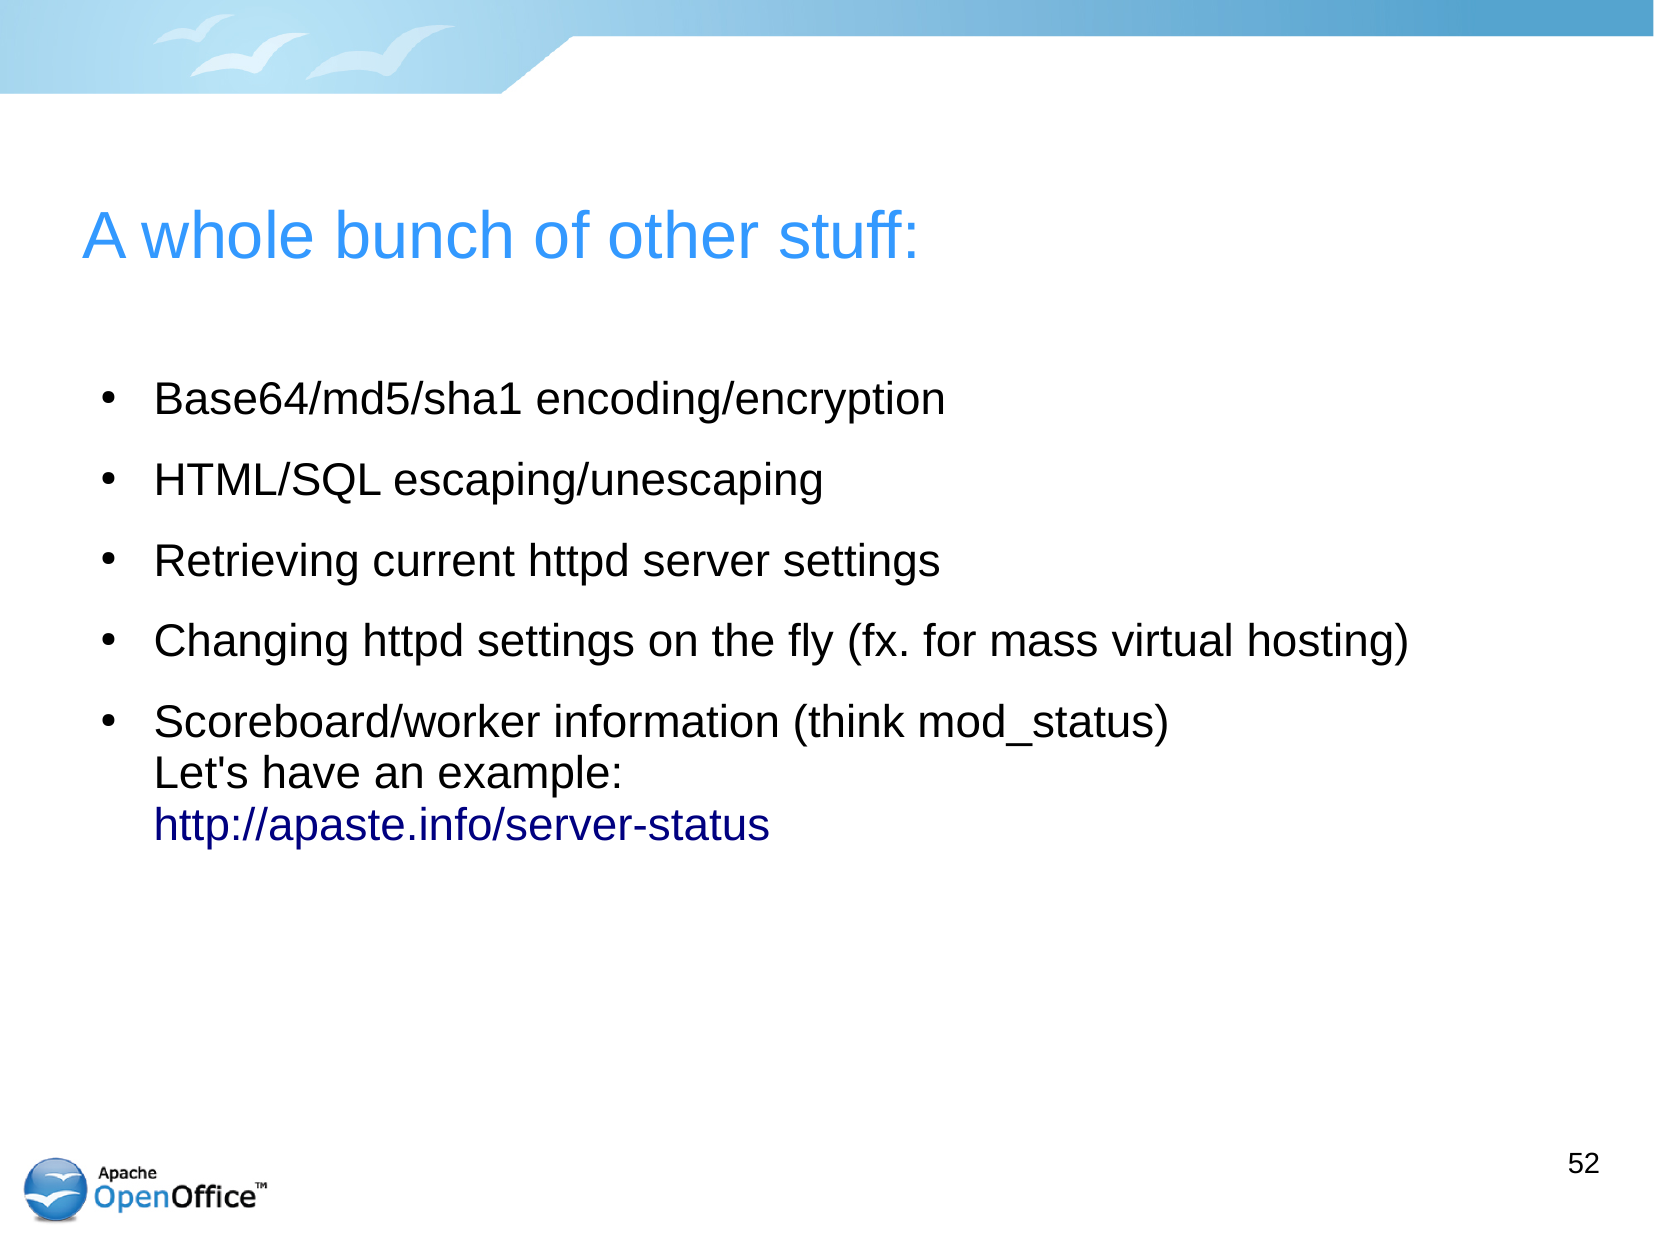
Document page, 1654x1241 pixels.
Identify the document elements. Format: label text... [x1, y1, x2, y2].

list Base64/md5/sha1 encoding/encryption HTML/SQL escaping/unescaping Retrieving current httpd server settings Changing httpd settings on the fly (fx. for mass virtual hosting) Scoreboard/worker information (think mod_status) Let's have an example: http://apaste.info/server-status [82, 372, 1571, 1093]
title A whole bunch of other stuff: [82, 132, 1571, 340]
picture [0, 0, 1654, 1241]
